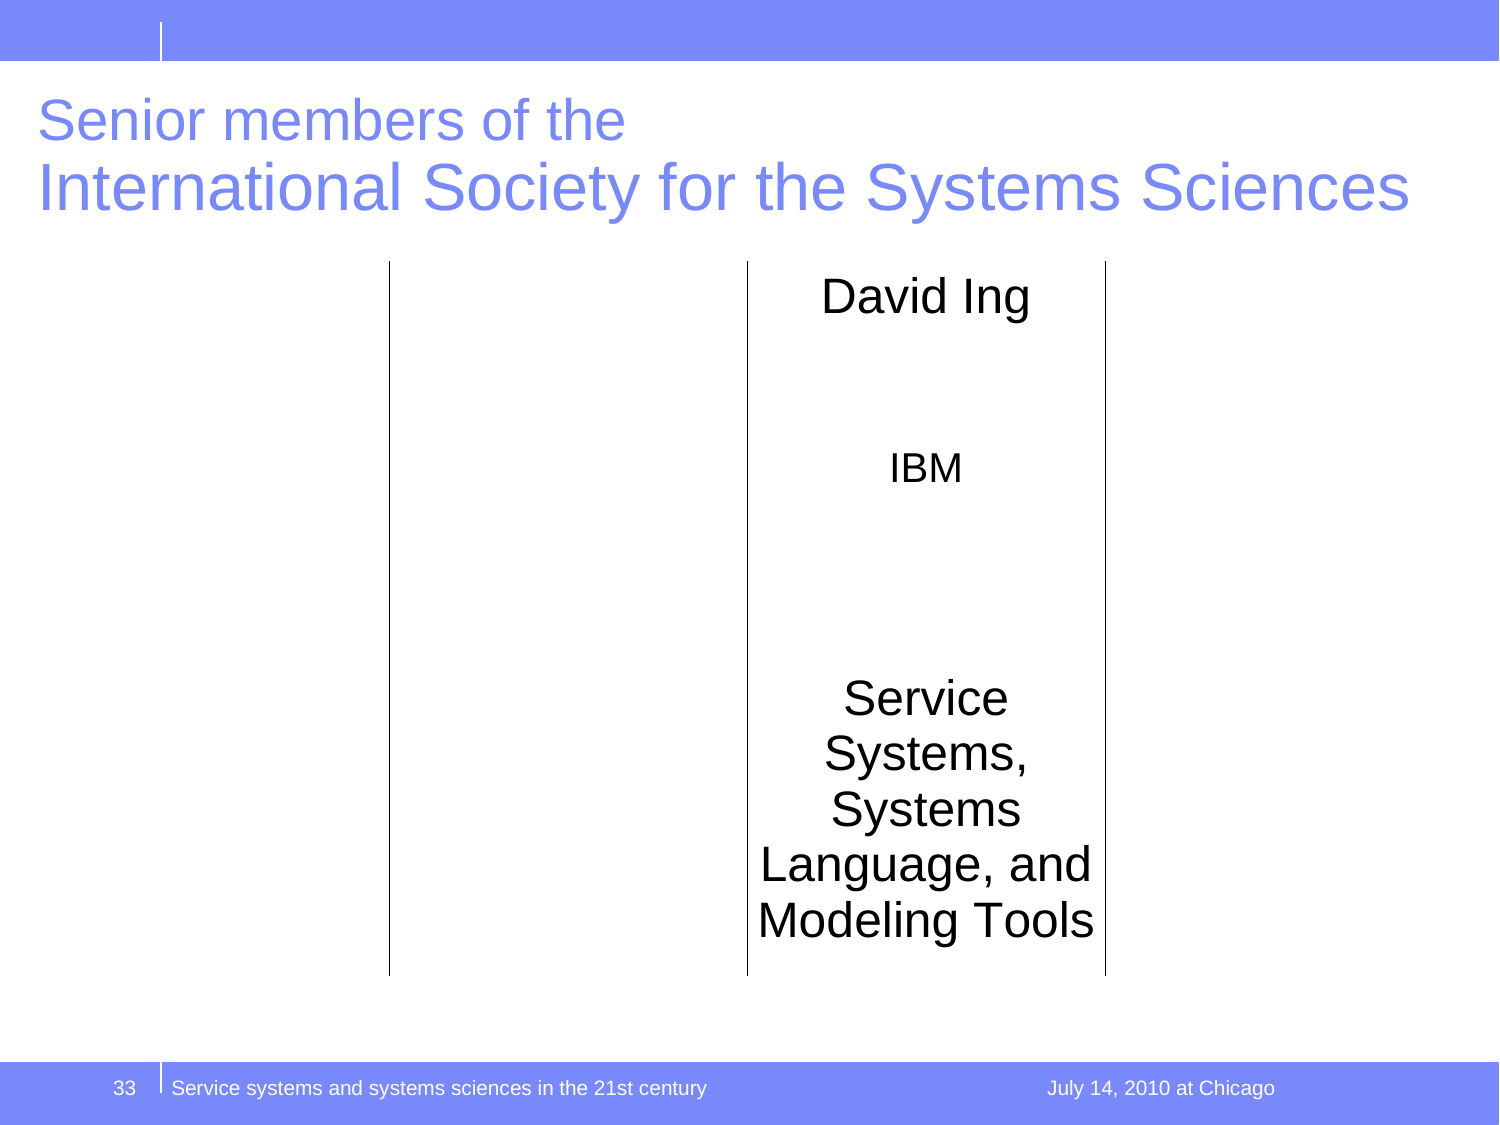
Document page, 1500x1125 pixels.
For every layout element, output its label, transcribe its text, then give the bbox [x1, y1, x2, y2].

table_cell [1106, 437, 1463, 663]
table_cell Service Systems, Systems Language, and Modeling Tools [748, 663, 1105, 976]
title Senior members of the International Society for the Systems Sciences [37, 90, 1463, 225]
table_header [390, 261, 747, 437]
table_cell [1106, 663, 1463, 976]
table_header David Ing [748, 261, 1105, 437]
table_cell IBM [748, 437, 1105, 663]
table_header [1106, 261, 1463, 437]
table_cell [390, 663, 747, 976]
table_cell [390, 437, 747, 663]
table_cell [32, 663, 389, 976]
table_header [32, 261, 389, 437]
table_cell [32, 437, 389, 663]
